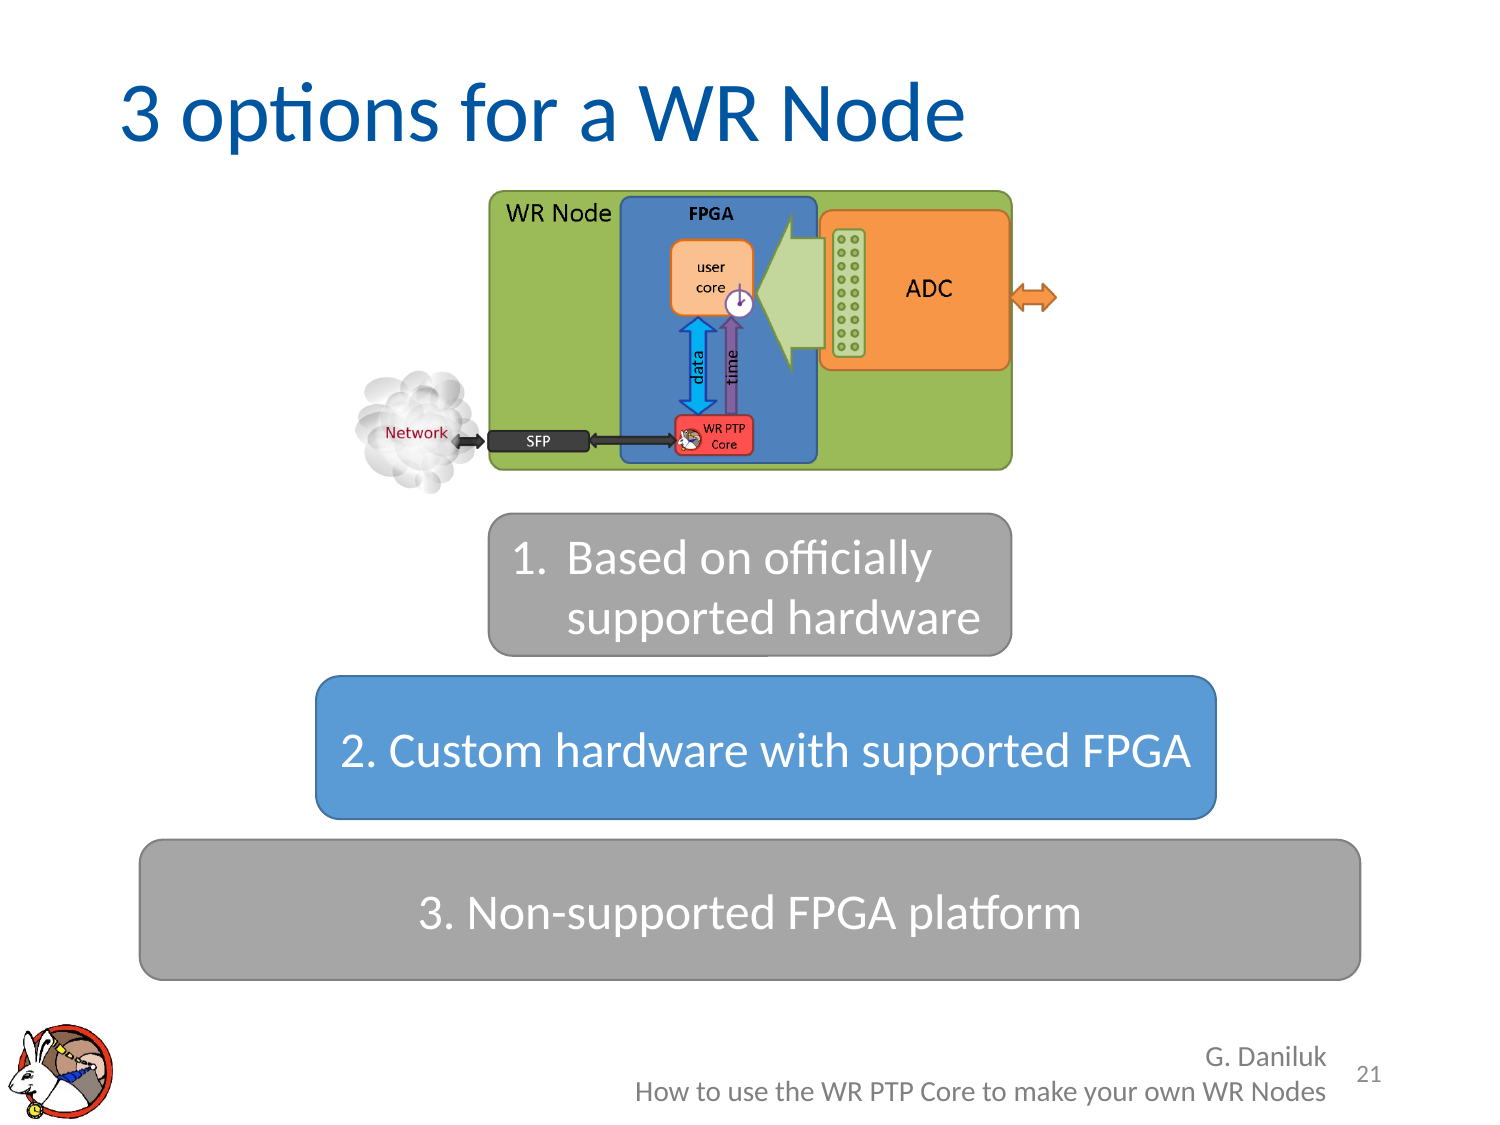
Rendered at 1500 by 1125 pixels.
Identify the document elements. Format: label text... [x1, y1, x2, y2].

text_box 2. Custom hardware with supported FPGA [316, 676, 1216, 820]
picture [355, 187, 1057, 494]
title 3 options for a WR Node [103, 59, 1397, 169]
text_box 3. Non-supported FPGA platform [139, 839, 1361, 980]
slide_number <number> [1342, 1042, 1397, 1103]
text_box Based on officially supported hardware [488, 513, 1012, 656]
picture [7, 1024, 113, 1121]
text_box G. Daniluk How to use the WR PTP Core to make your own WR Nodes [112, 1029, 1342, 1115]
